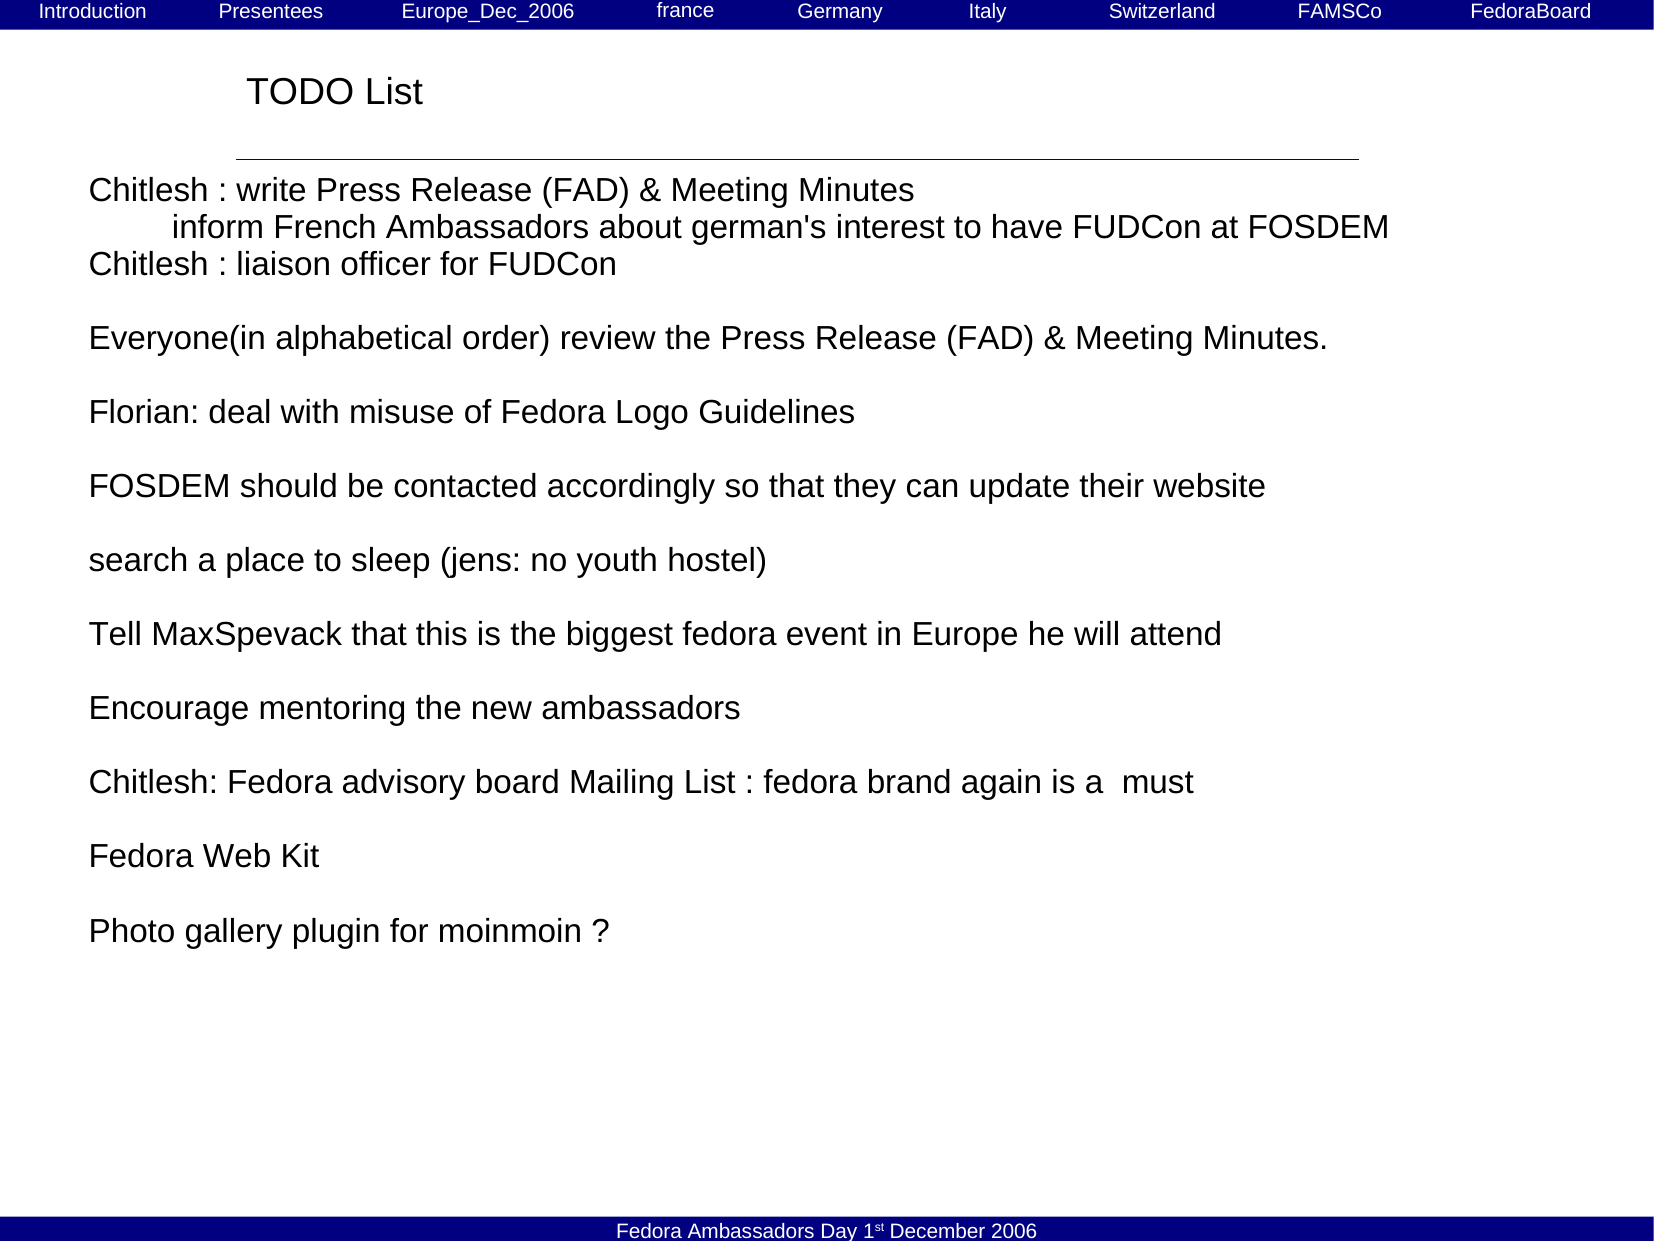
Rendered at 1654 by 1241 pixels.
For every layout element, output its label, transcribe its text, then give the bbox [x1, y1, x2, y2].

text_box TODO List [246, 70, 424, 127]
text_box Chitlesh : write Press Release (FAD) & Meeting Minutes inform French Ambassadors about german's interest to have FUDCon at FOSDEM Chitlesh : liaison officer for FUDCon Everyone(in alphabetical order) review the Press Release (FAD) & Meeting Minutes. Florian: deal with misuse of Fedora Logo Guidelines FOSDEM should be contacted accordingly so that they can update their website search a place to sleep (jens: no youth hostel) Tell MaxSpevack that this is the biggest fedora event in Europe he will attend Encourage mentoring the new ambassadors Chitlesh: Fedora advisory board Mailing List : fedora brand again is a must Fedora Web Kit Photo gallery plugin for moinmoin ? [88, 171, 1565, 1211]
